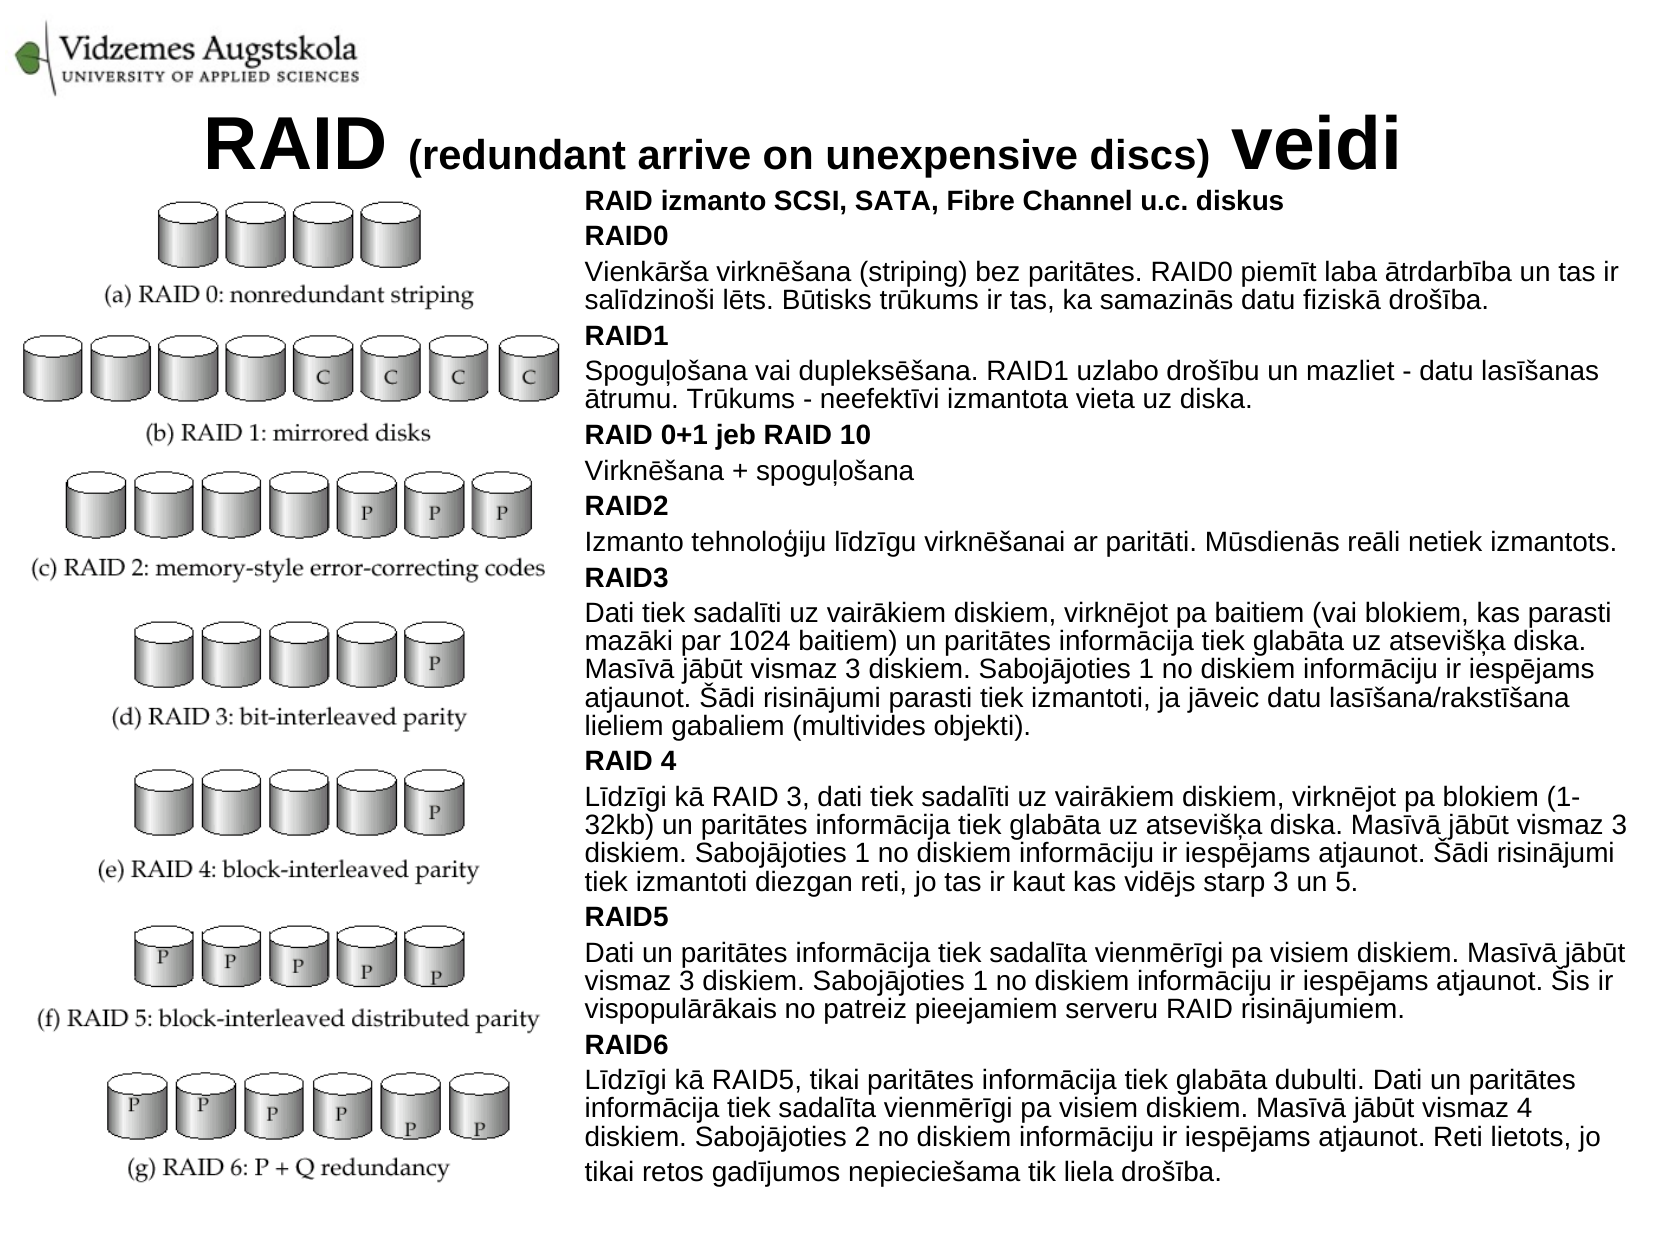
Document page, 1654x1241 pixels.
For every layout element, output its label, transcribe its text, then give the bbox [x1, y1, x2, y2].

picture [17, 194, 577, 1193]
list RAID izmanto SCSI, SATA, Fibre Channel u.c. diskus RAID0 Vienkārša virknēšana (striping) bez paritātes. RAID0 piemīt laba ātrdarbība un tas ir salīdzinoši lēts. Būtisks trūkums ir tas, ka samazinās datu fiziskā drošība. RAID1 Spoguļošana vai dupleksēšana. RAID1 uzlabo drošību un mazliet - datu lasīšanas ātrumu. Trūkums - neefektīvi izmantota vieta uz diska. RAID 0+1 jeb RAID 10 Virknēšana + spoguļošana RAID2 Izmanto tehnoloģiju līdzīgu virknēšanai ar paritāti. Mūsdienās reāli netiek izmantots. RAID3 Dati tiek sadalīti uz vairākiem diskiem, virknējot pa baitiem (vai blokiem, kas parasti mazāki par 1024 baitiem) un paritātes informācija tiek glabāta uz atsevišķa diska. Masīvā jābūt vismaz 3 diskiem. Sabojājoties 1 no diskiem informāciju ir iespējams atjaunot. Šādi risinājumi parasti tiek izmantoti, ja jāveic datu lasīšana/rakstīšana lieliem gabaliem (multivides objekti). RAID 4 Līdzīgi kā RAID 3, dati tiek sadalīti uz vairākiem diskiem, virknējot pa blokiem (1-32kb) un paritātes informācija tiek glabāta uz atsevišķa diska. Masīvā jābūt vismaz 3 diskiem. Sabojājoties 1 no diskiem informāciju ir iespējams atjaunot. Šādi risinājumi tiek izmantoti diezgan reti, jo tas ir kaut kas vidējs starp 3 un 5. RAID5 Dati un paritātes informācija tiek sadalīta vienmērīgi pa visiem diskiem. Masīvā jābūt vismaz 3 diskiem. Sabojājoties 1 no diskiem informāciju ir iespējams atjaunot. Šis ir vispopulārākais no patreiz pieejamiem serveru RAID risinājumiem. RAID6 Līdzīgi kā RAID5, tikai paritātes informācija tiek glabāta dubulti. Dati un paritātes informācija tiek sadalīta vienmērīgi pa visiem diskiem. Masīvā jābūt vismaz 4 diskiem. Sabojājoties 2 no diskiem informāciju ir iespējams atjaunot. Reti lietots, jo tikai retos gadījumos nepieciešama tik liela drošība. [561, 183, 1642, 1229]
picture [5, 2, 368, 113]
title RAID (redundant arrive on unexpensive discs) veidi [94, 103, 1512, 188]
